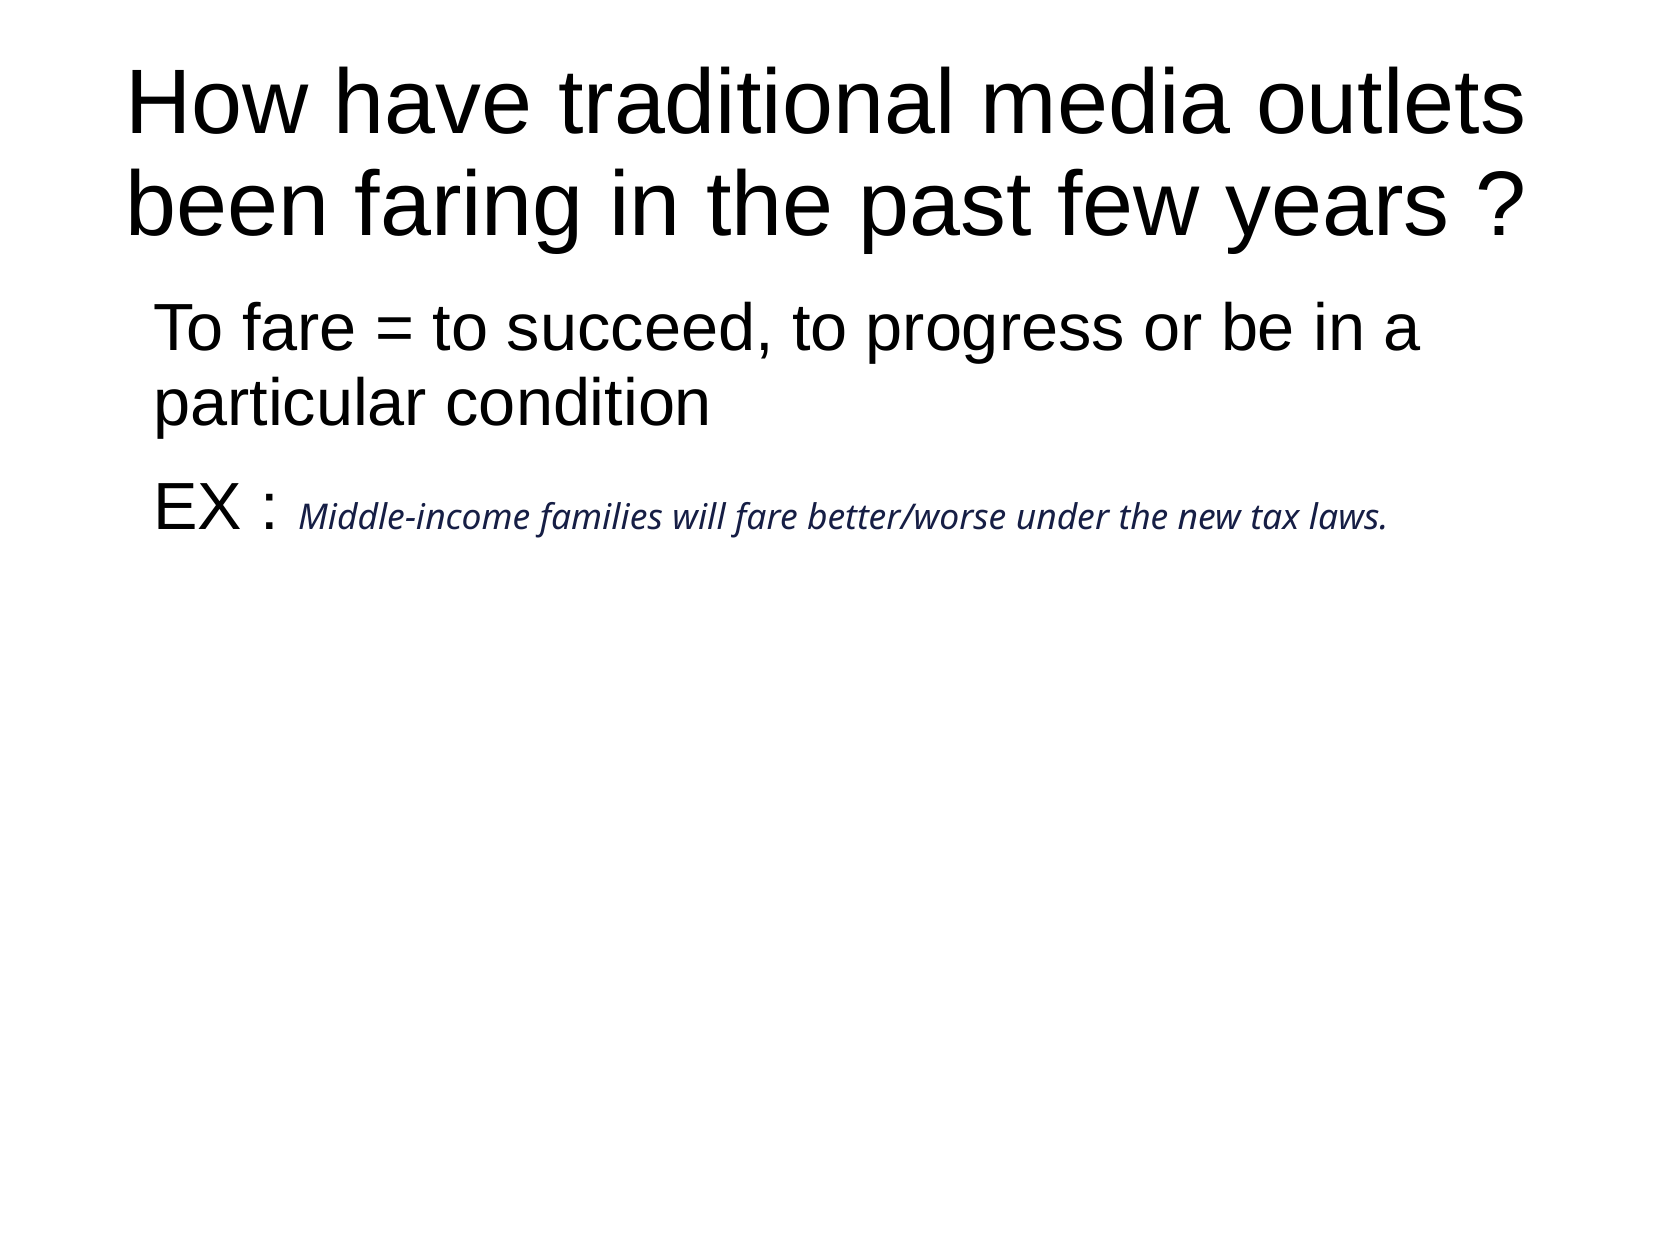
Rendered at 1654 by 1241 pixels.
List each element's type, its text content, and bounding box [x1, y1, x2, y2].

list To fare = to succeed, to progress or be in a particular condition EX : Middle-income families will fare better/worse under the new tax laws. [82, 290, 1571, 1109]
title How have traditional media outlets been faring in the past few years ? [82, 49, 1571, 257]
